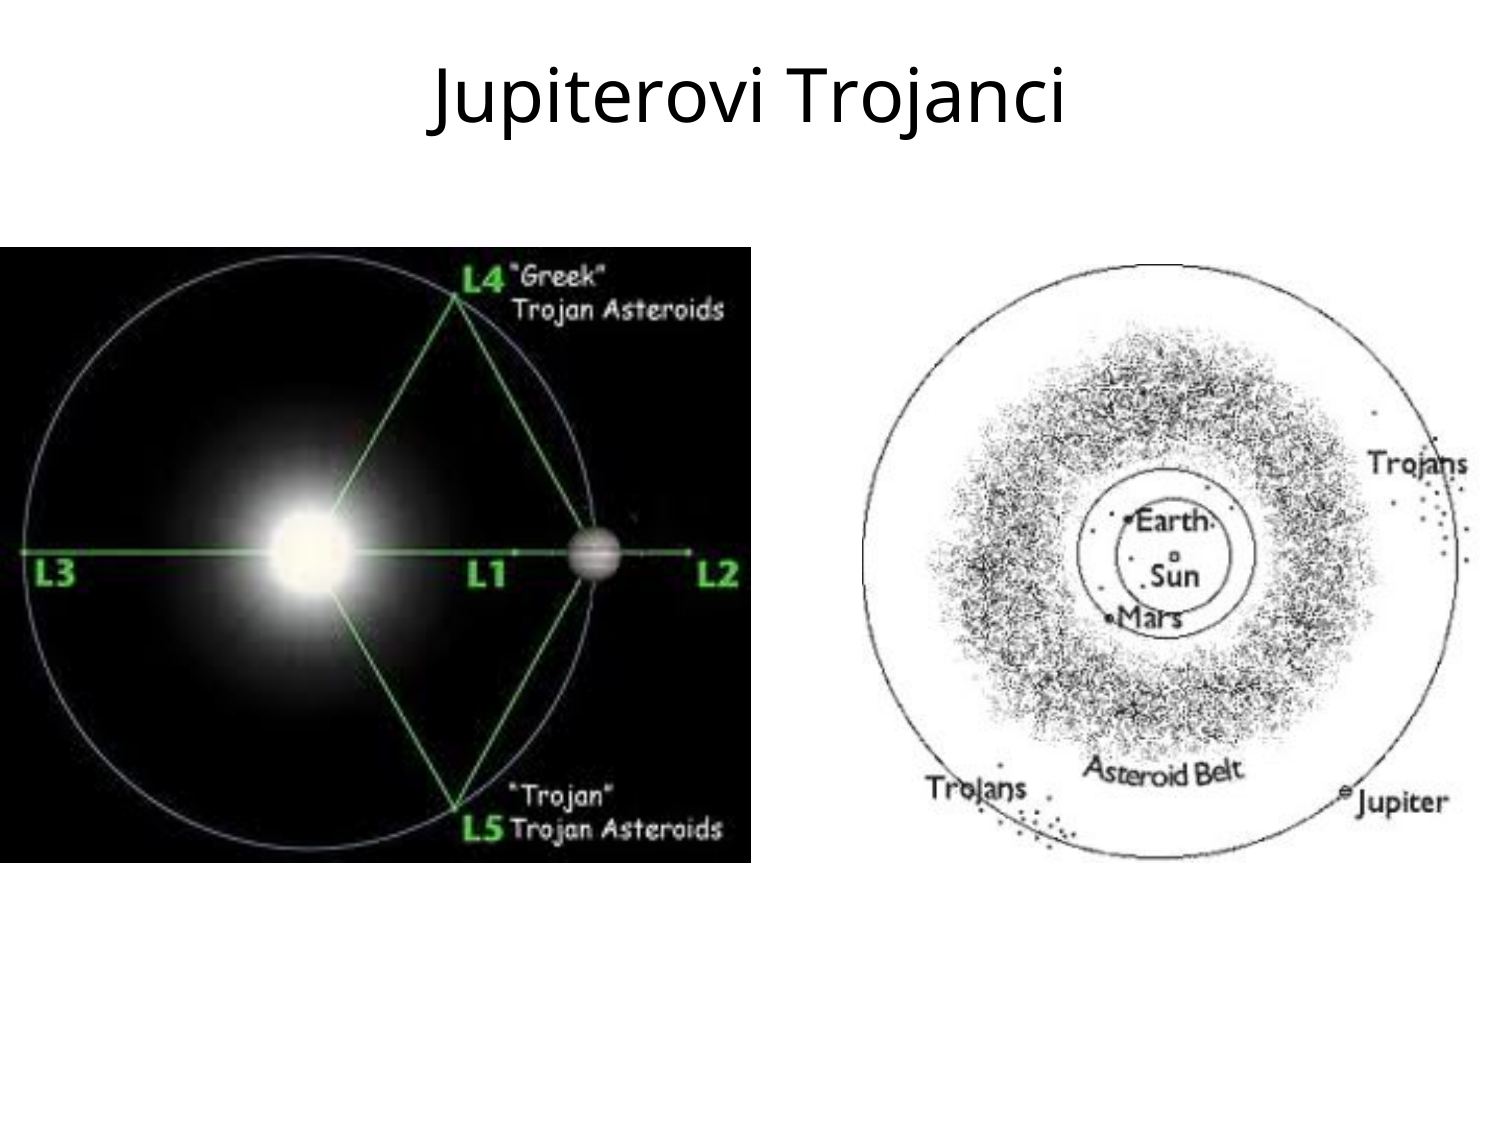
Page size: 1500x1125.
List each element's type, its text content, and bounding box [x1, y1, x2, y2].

title Jupiterovi Trojanci [112, 37, 1388, 150]
picture [862, 264, 1488, 863]
picture [0, 247, 751, 863]
